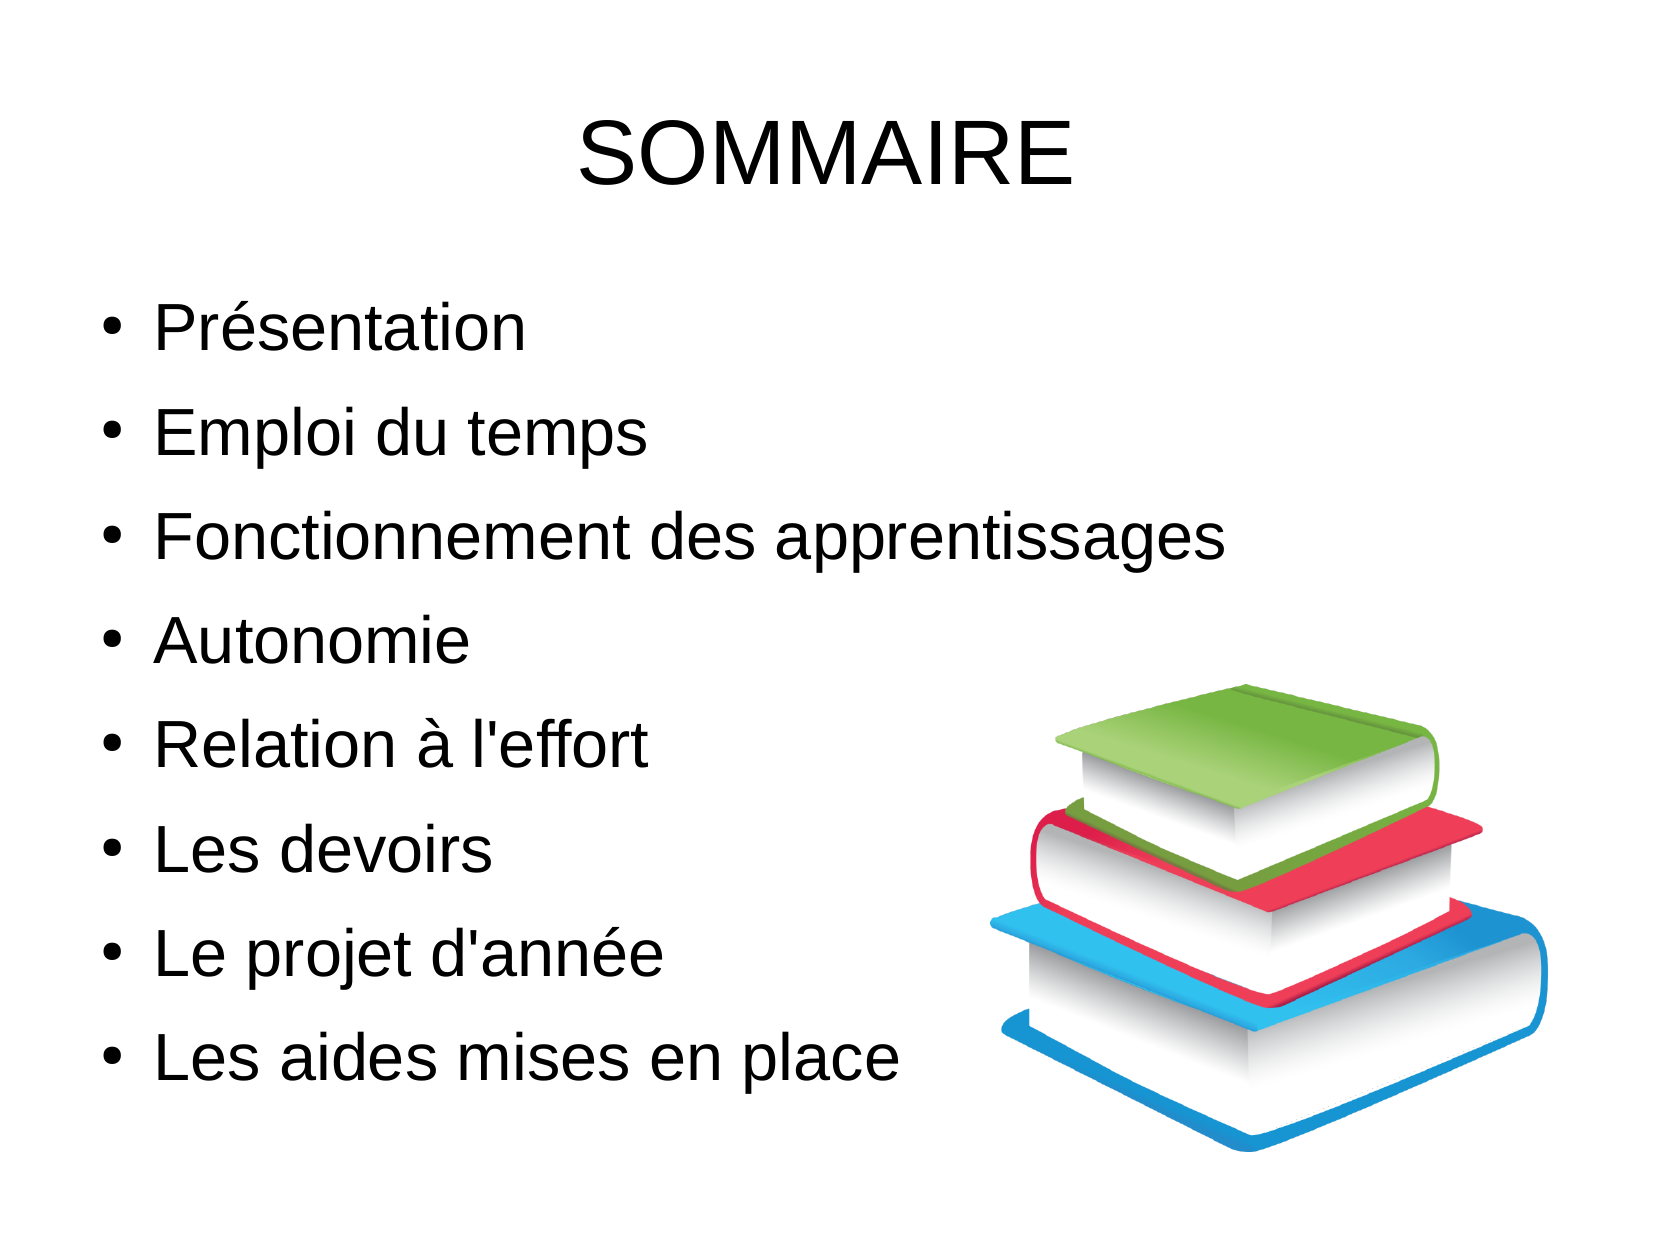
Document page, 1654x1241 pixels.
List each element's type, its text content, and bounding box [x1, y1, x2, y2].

list Présentation Emploi du temps Fonctionnement des apprentissages Autonomie Relation à l'effort Les devoirs Le projet d'année Les aides mises en place [82, 290, 1571, 1109]
picture [990, 684, 1548, 1152]
title SOMMAIRE [82, 49, 1571, 257]
